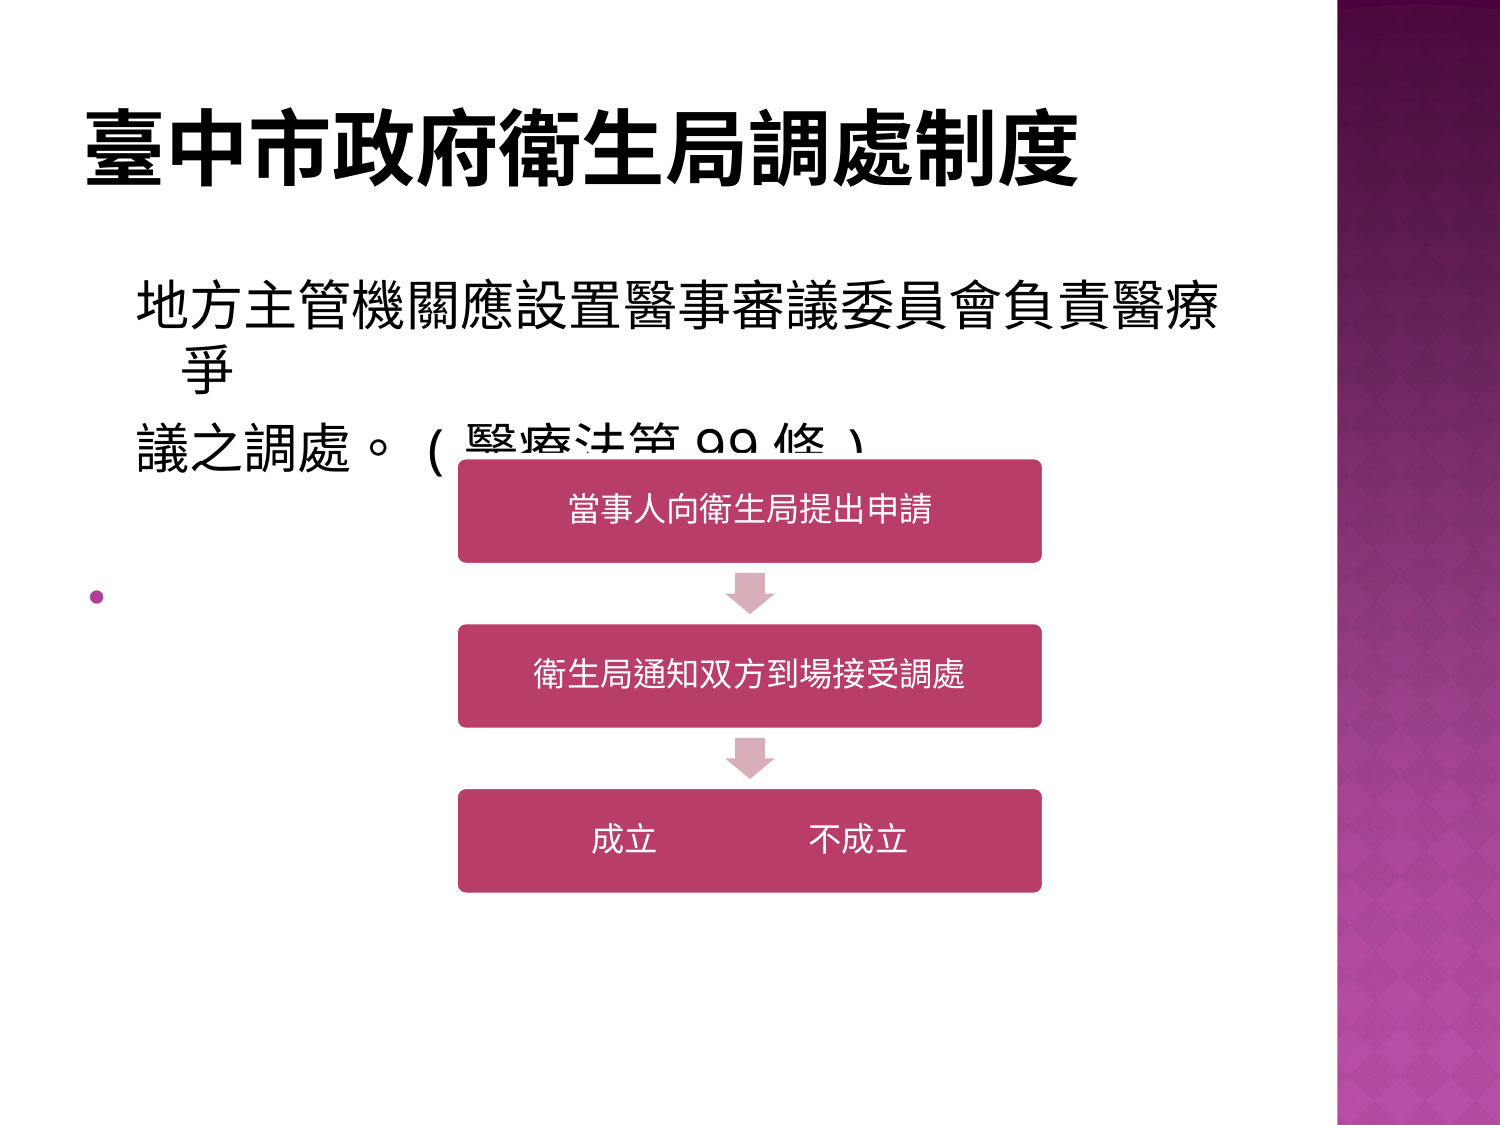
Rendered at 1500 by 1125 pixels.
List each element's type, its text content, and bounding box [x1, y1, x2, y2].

text_box [725, 737, 775, 780]
text_box 當事人向衛生局提出申請 [454, 456, 1046, 567]
text_box 衛生局通知双方到場接受調處 [454, 621, 1046, 731]
title 臺中市政府衛生局調處制度 [75, 52, 1263, 197]
text_box 成立 不成立 [454, 785, 1046, 896]
text_box [725, 572, 775, 615]
list 地方主管機關應設置醫事審議委員會負責醫療爭 議之調處。(醫療法第99條) [75, 264, 1263, 1060]
